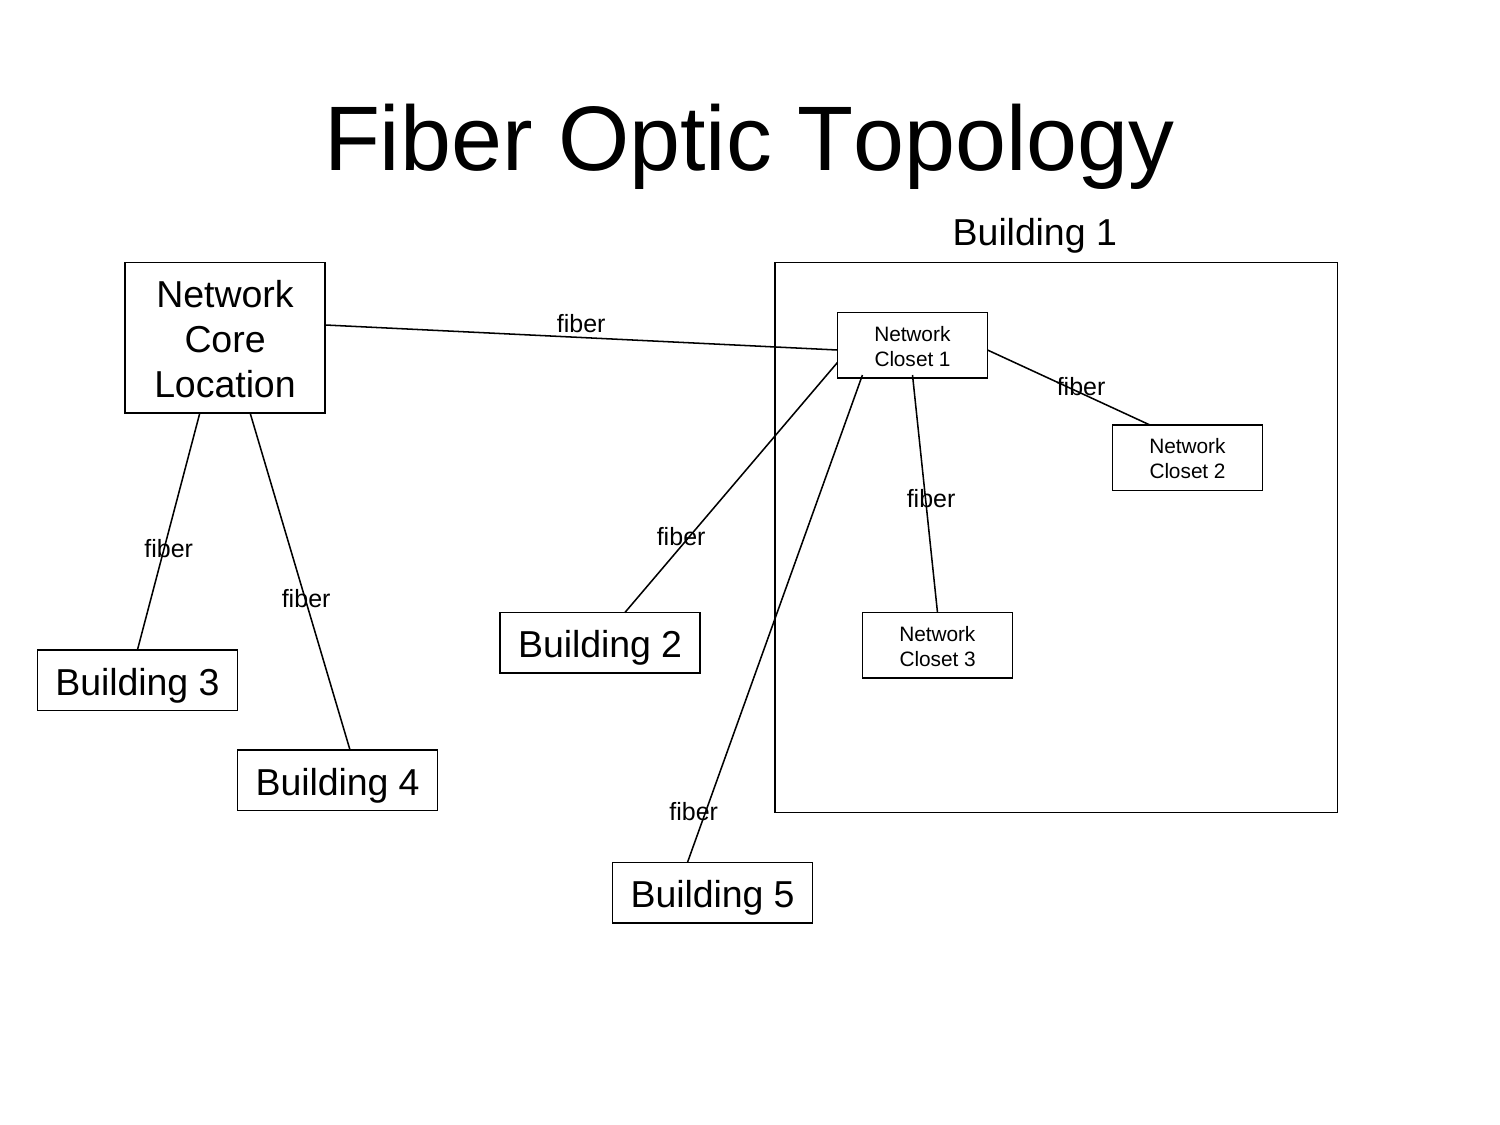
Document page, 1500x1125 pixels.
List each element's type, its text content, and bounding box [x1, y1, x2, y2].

title Fiber Optic Topology [75, 45, 1426, 233]
text_box Building 2 [500, 612, 701, 673]
text_box Network Closet 2 [1112, 424, 1263, 491]
text_box Network Closet 1 [837, 312, 988, 378]
text_box Building 3 [37, 649, 238, 711]
text_box Network Core Location [125, 262, 326, 413]
text_box fiber [874, 474, 988, 521]
text_box fiber [1024, 362, 1138, 408]
text_box fiber [237, 575, 376, 621]
text_box fiber [512, 299, 651, 346]
text_box fiber [99, 525, 238, 571]
text_box Network Closet 3 [862, 612, 1013, 678]
text_box Building 1 [937, 199, 1132, 261]
text_box fiber [624, 787, 763, 833]
text_box Building 5 [612, 862, 813, 923]
text_box fiber [612, 512, 751, 558]
text_box Building 4 [237, 749, 438, 811]
